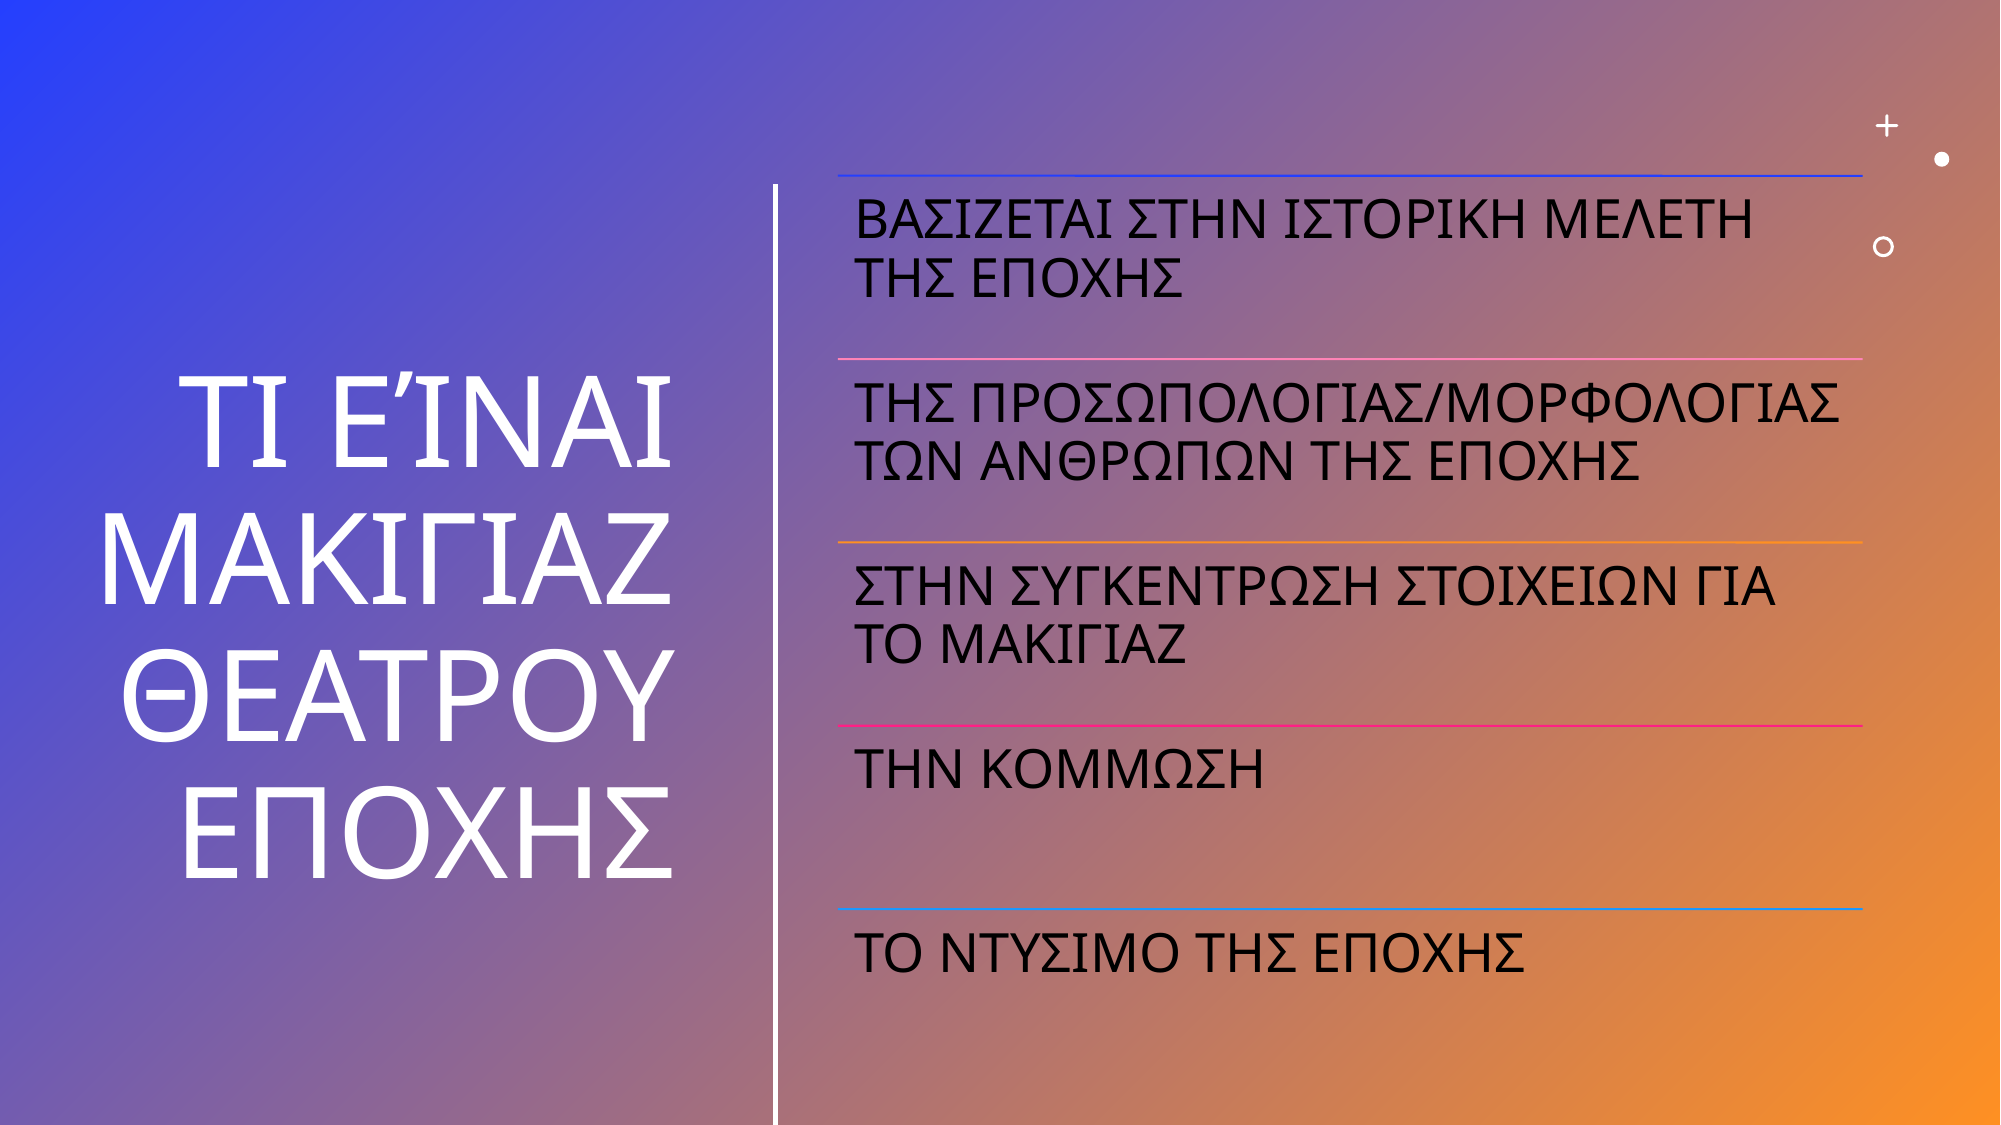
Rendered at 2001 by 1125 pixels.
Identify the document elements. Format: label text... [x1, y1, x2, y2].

text_box ΣΤΗΝ ΣΥΓΚΕΝΤΡΩΣΗ ΣΤΟΙΧΕΙΩΝ ΓΙΑ ΤΟ ΜΑΚΙΓΙΑΖ [837, 542, 1863, 725]
text_box ΤΗΣ ΠΡΟΣΩΠΟΛΟΓΙΑΣ/ΜΟΡΦΟΛΟΓΙΑΣ ΤΩΝ ΑΝΘΡΩΠΩΝ ΤΗΣ ΕΠΟΧΗΣ [837, 359, 1863, 542]
text_box ΒΑΣΙΖΕΤΑΙ ΣΤΗΝ ΙΣΤΟΡΙΚΗ ΜΕΛΕΤΗ ΤΗΣ ΕΠΟΧΗΣ [837, 175, 1863, 359]
text_box ΤΗΝ ΚΟΜΜΩΣΗ [837, 725, 1863, 909]
text_box ΤΟ ΝΤΥΣΙΜΟ ΤΗΣ ΕΠΟΧΗΣ [837, 909, 1863, 1093]
text_box [0, 0, 2000, 1125]
title ΤΙ ΕΊΝΑΙ ΜΑΚΙΓΙΑΖ ΘΕΑΤΡΟΥ ΕΠΟΧΗΣ [78, 174, 725, 1091]
